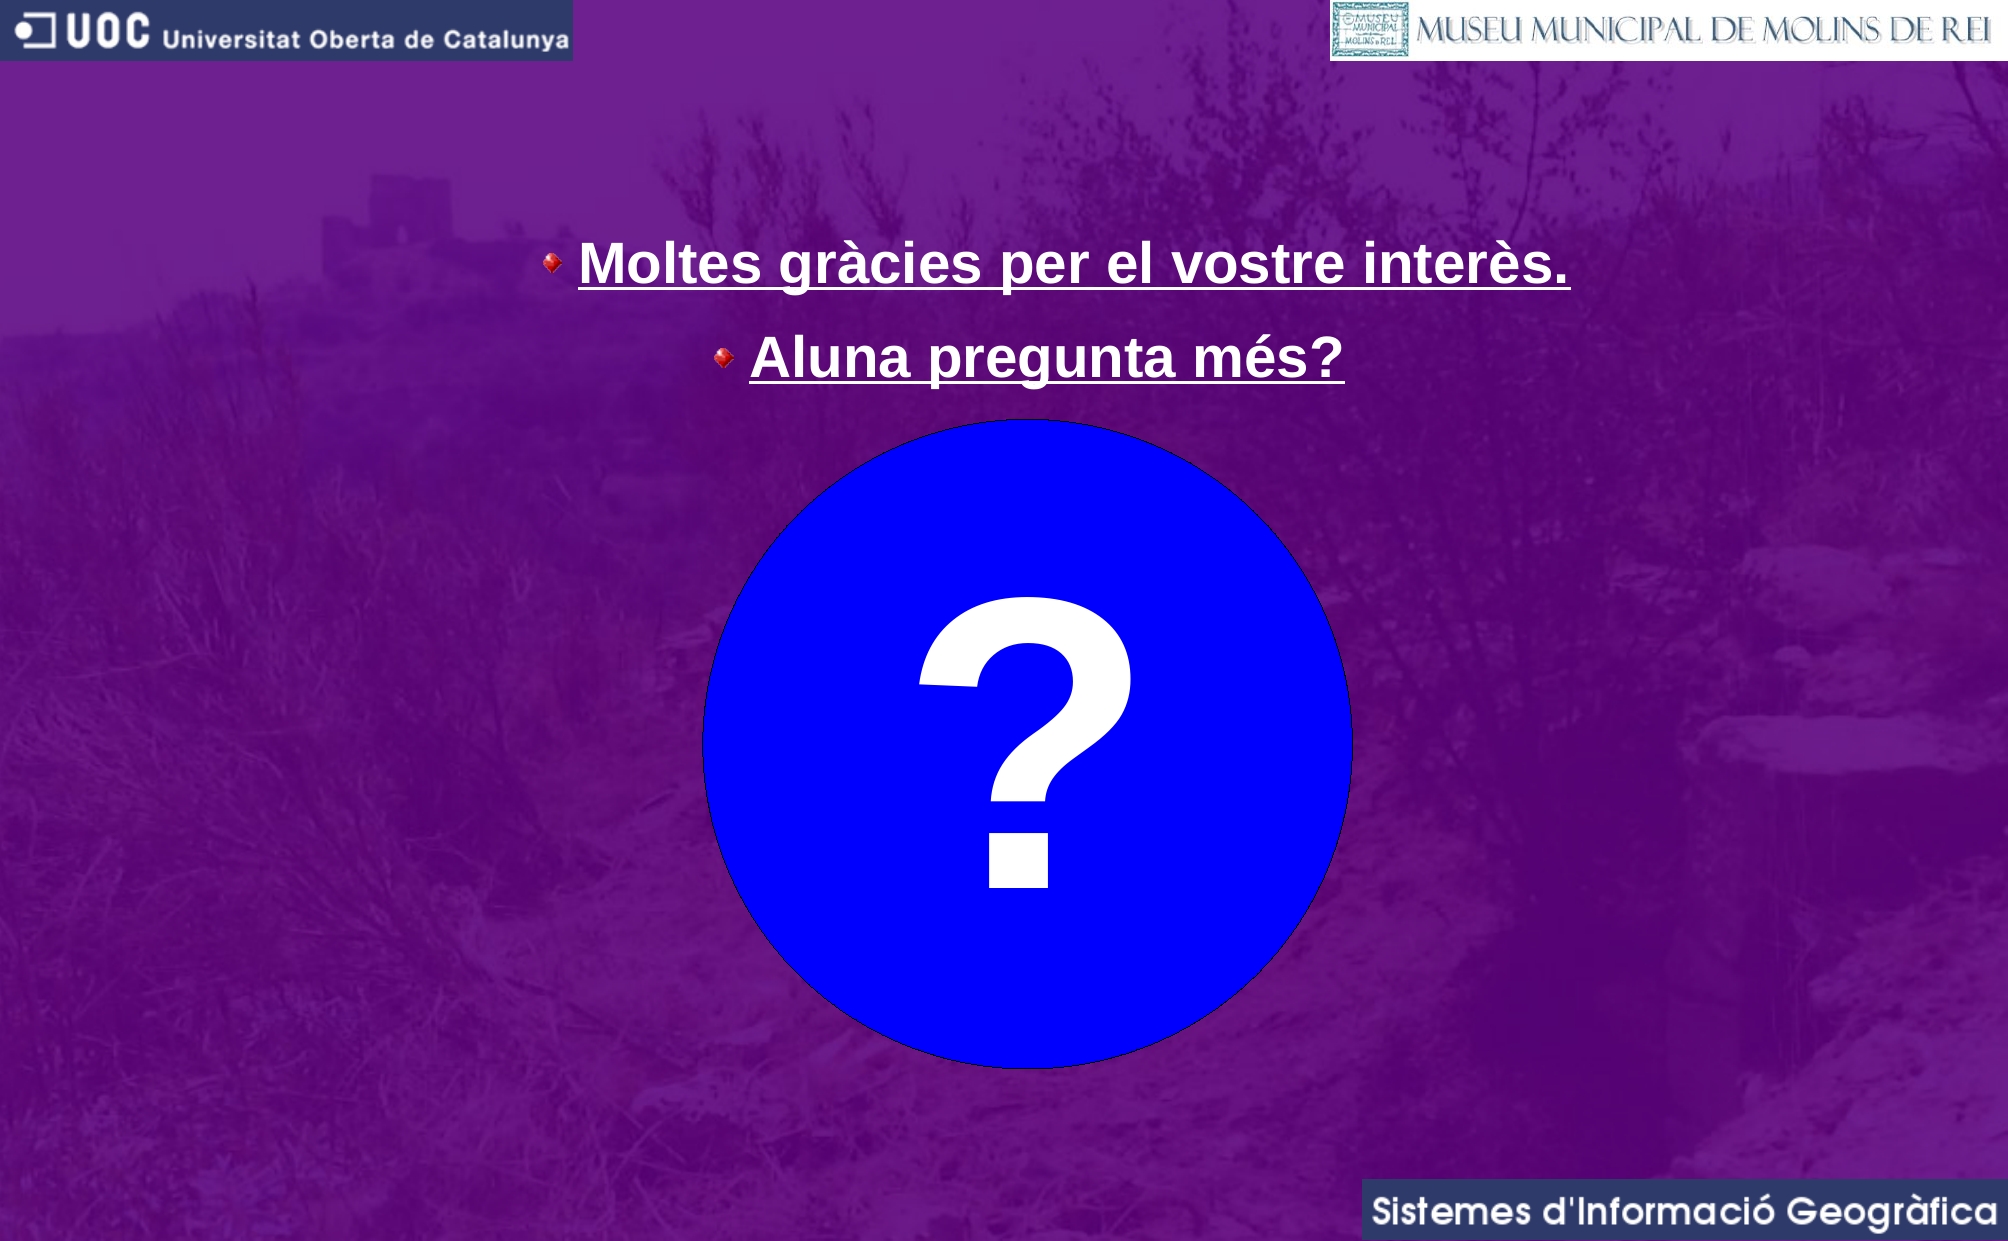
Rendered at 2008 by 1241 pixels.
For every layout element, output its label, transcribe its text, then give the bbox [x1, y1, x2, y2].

picture [0, 0, 2008, 1241]
text_box Moltes gràcies per el vostre interès. [528, 223, 1586, 304]
text_box Aluna pregunta més? [699, 317, 1361, 398]
text_box ? [702, 419, 1353, 1069]
